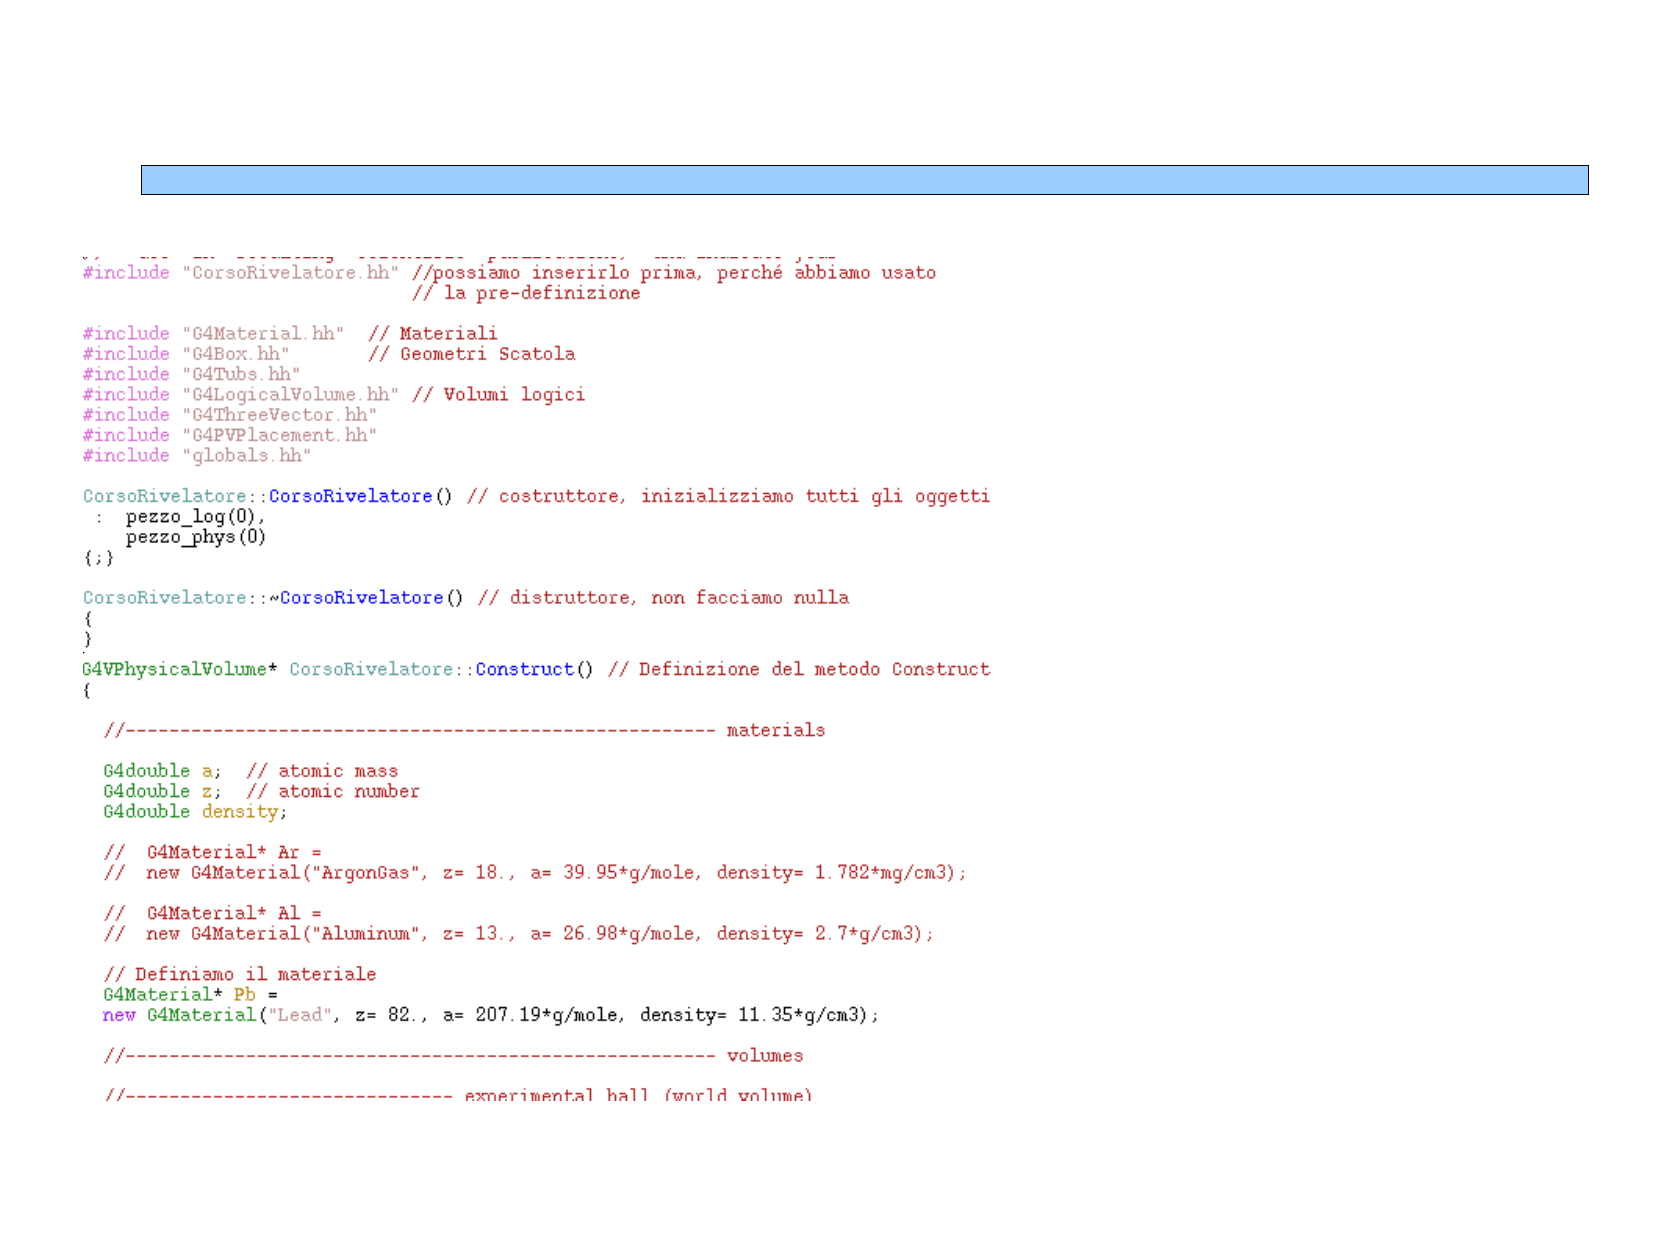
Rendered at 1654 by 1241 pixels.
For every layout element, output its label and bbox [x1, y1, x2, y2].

picture [83, 257, 1098, 1101]
